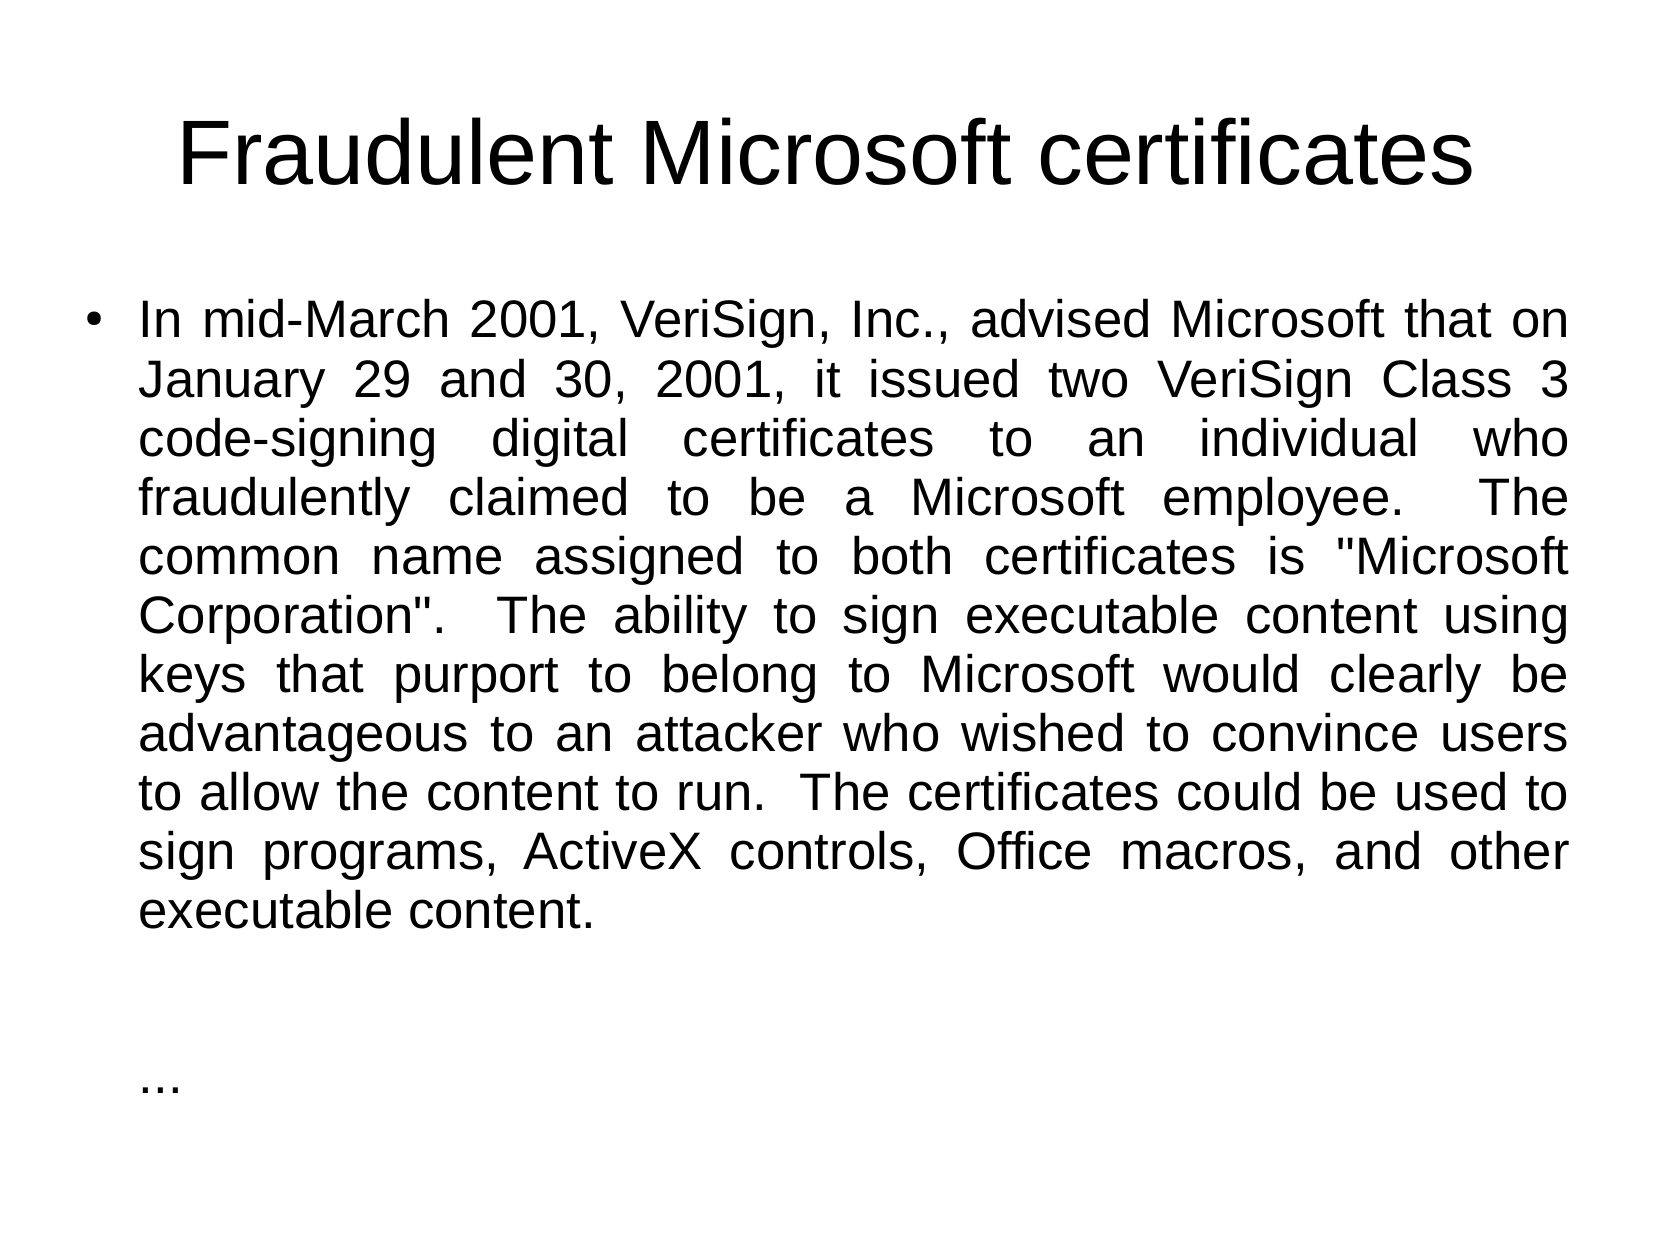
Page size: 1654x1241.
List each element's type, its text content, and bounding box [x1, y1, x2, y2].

title Fraudulent Microsoft certificates [82, 49, 1571, 257]
list In mid-March 2001, VeriSign, Inc., advised Microsoft that on January 29 and 30, 2001, it issued two VeriSign Class 3 code-signing digital certificates to an individual who fraudulently claimed to be a Microsoft employee. The common name assigned to both certificates is "Microsoft Corporation". The ability to sign executable content using keys that purport to belong to Microsoft would clearly be advantageous to an attacker who wished to convince users to allow the content to run. The certificates could be used to sign programs, ActiveX controls, Office macros, and other executable content. ... [82, 290, 1571, 1109]
